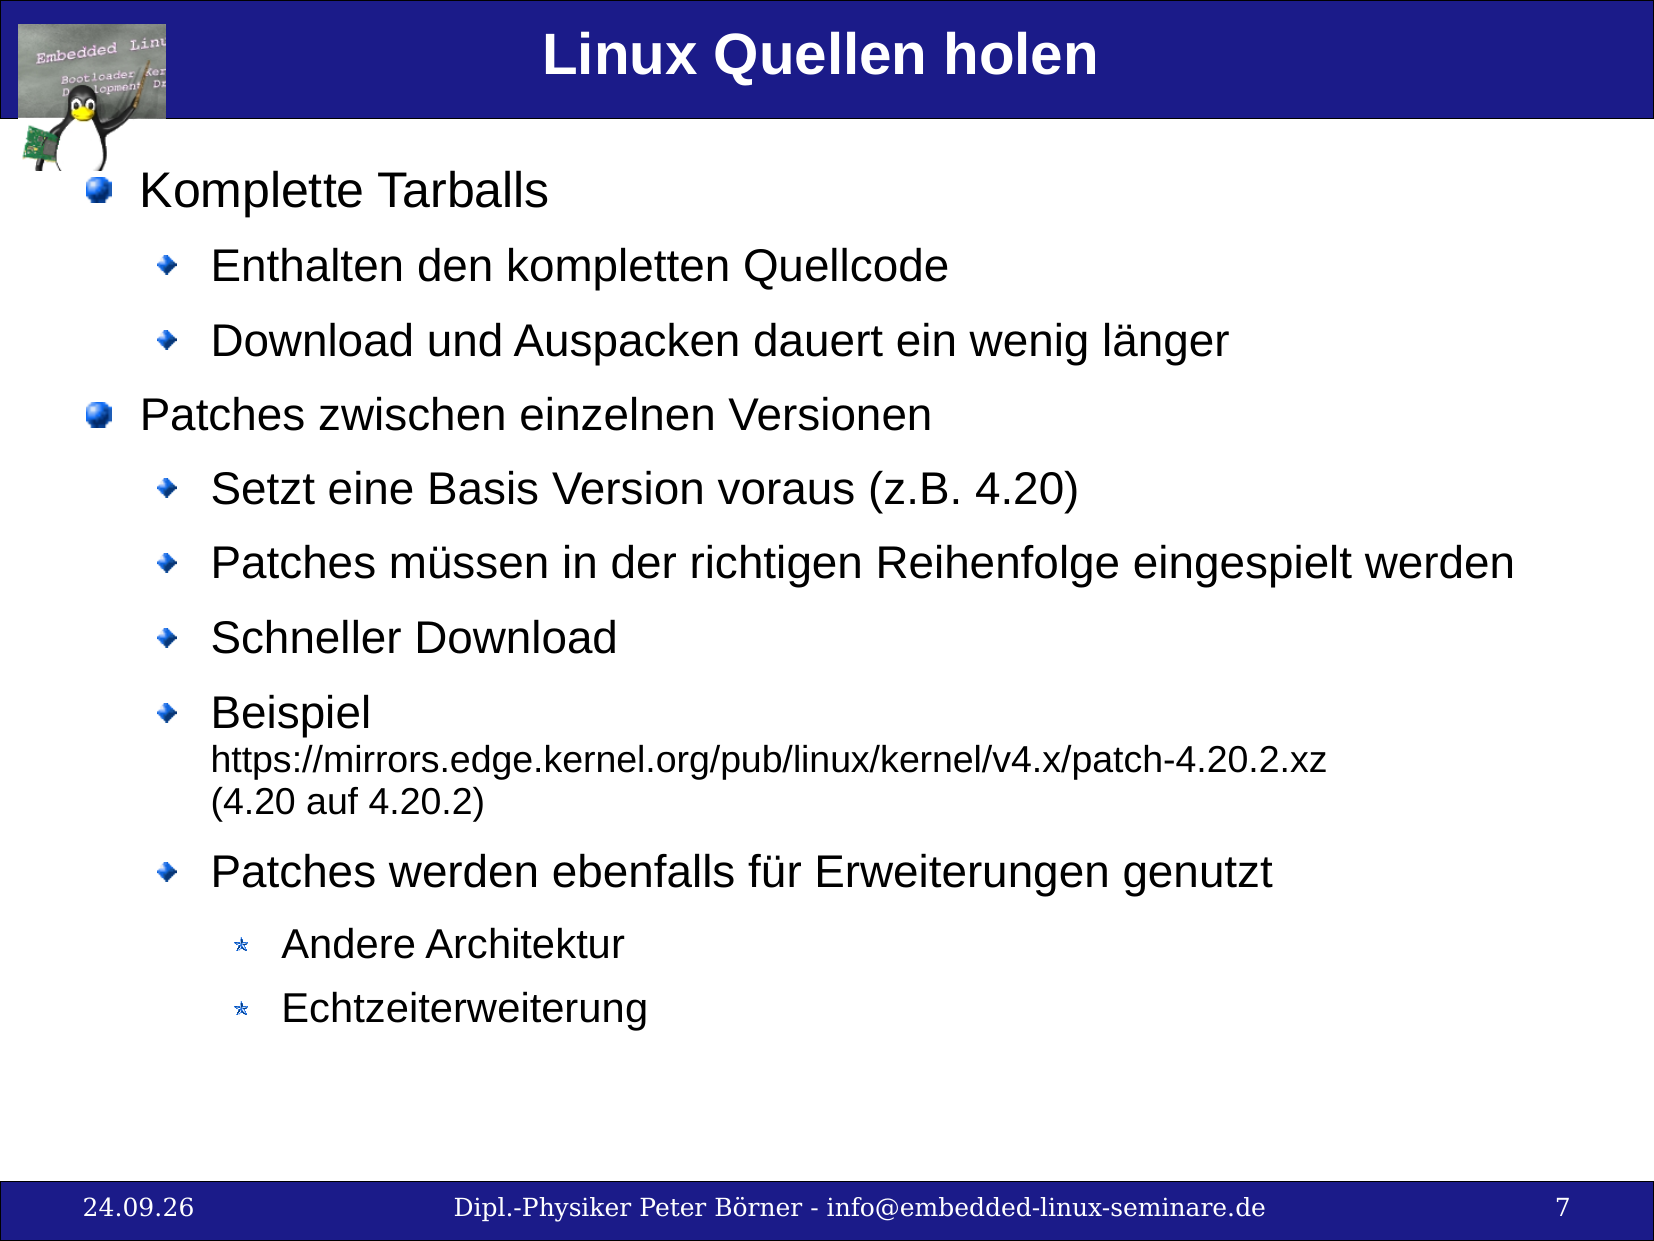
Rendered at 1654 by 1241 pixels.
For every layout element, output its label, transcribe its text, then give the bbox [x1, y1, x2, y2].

title Linux Quellen holen [76, 19, 1565, 89]
list Komplette Tarballs Enthalten den kompletten Quellcode Download und Auspacken dauert ein wenig länger Patches zwischen einzelnen Versionen Setzt eine Basis Version voraus (z.B. 4.20) Patches müssen in der richtigen Reihenfolge eingespielt werden Schneller Download Beispiel https://mirrors.edge.kernel.org/pub/linux/kernel/v4.x/patch-4.20.2.xz (4.20 auf 4.20.2) Patches werden ebenfalls für Erweiterungen genutzt Andere Architektur Echtzeiterweiterung [68, 161, 1592, 1078]
picture [18, 24, 166, 171]
